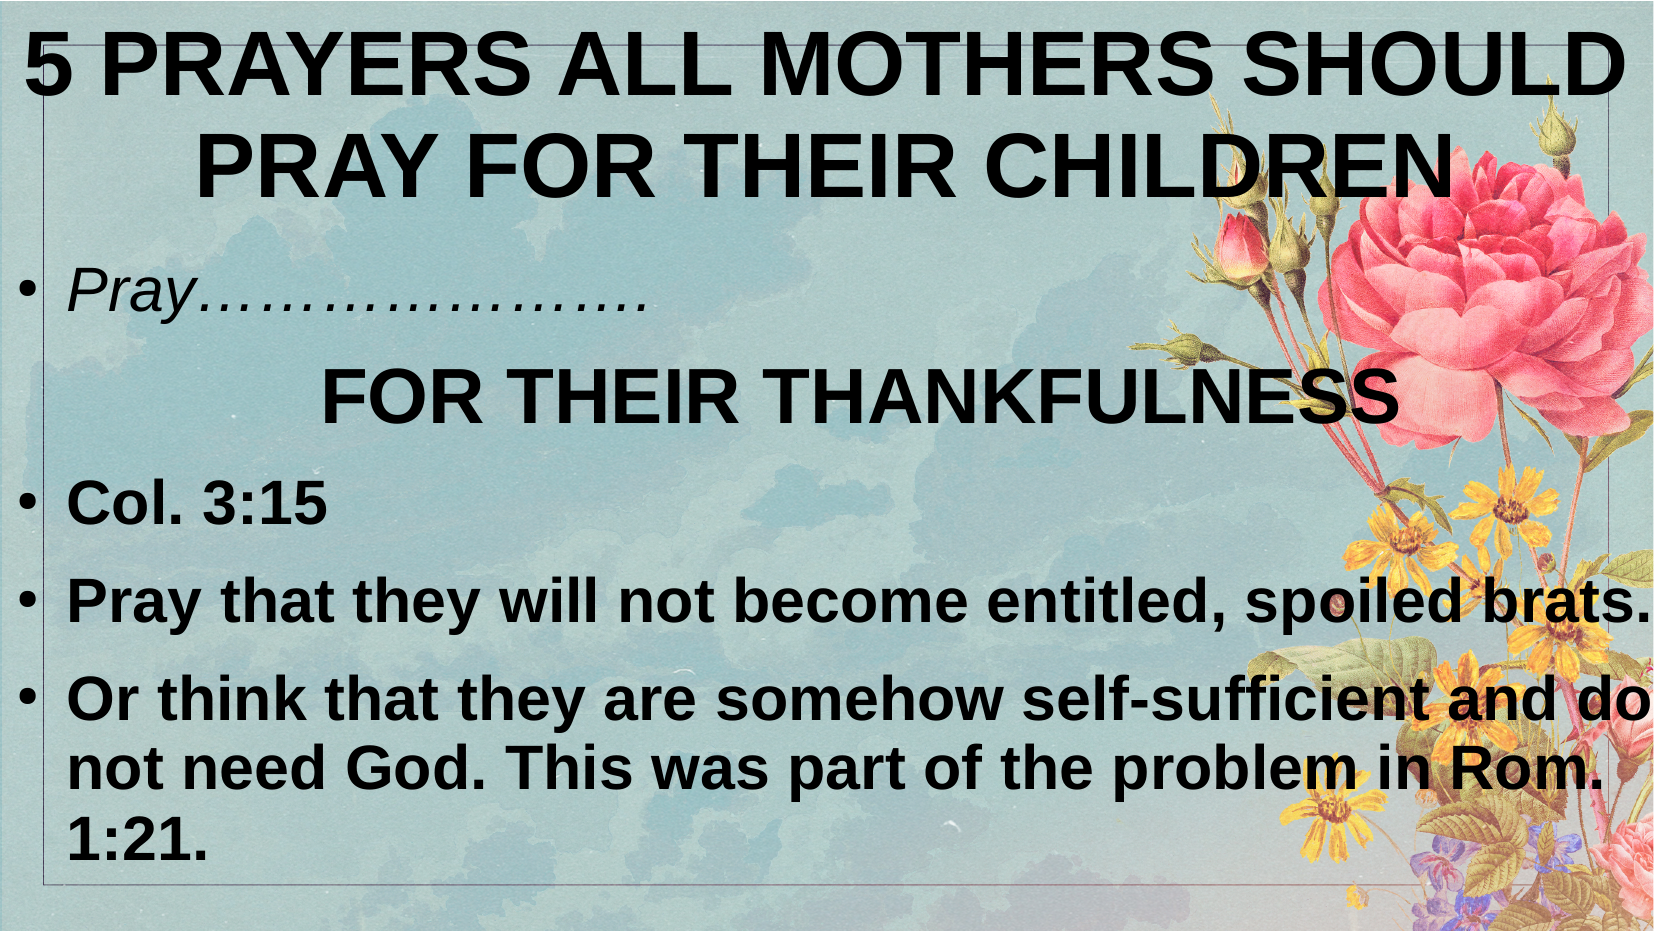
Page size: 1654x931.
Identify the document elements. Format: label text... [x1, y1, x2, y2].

list Pray…………………. FOR THEIR THANKFULNESS Col. 3:15 Pray that they will not become entitled, spoiled brats. Or think that they are somehow self-sufficient and do not need God. This was part of the problem in Rom. 1:21. [0, 255, 1654, 931]
title 5 PRAYERS ALL MOTHERS SHOULD PRAY FOR THEIR CHILDREN [0, 0, 1654, 255]
